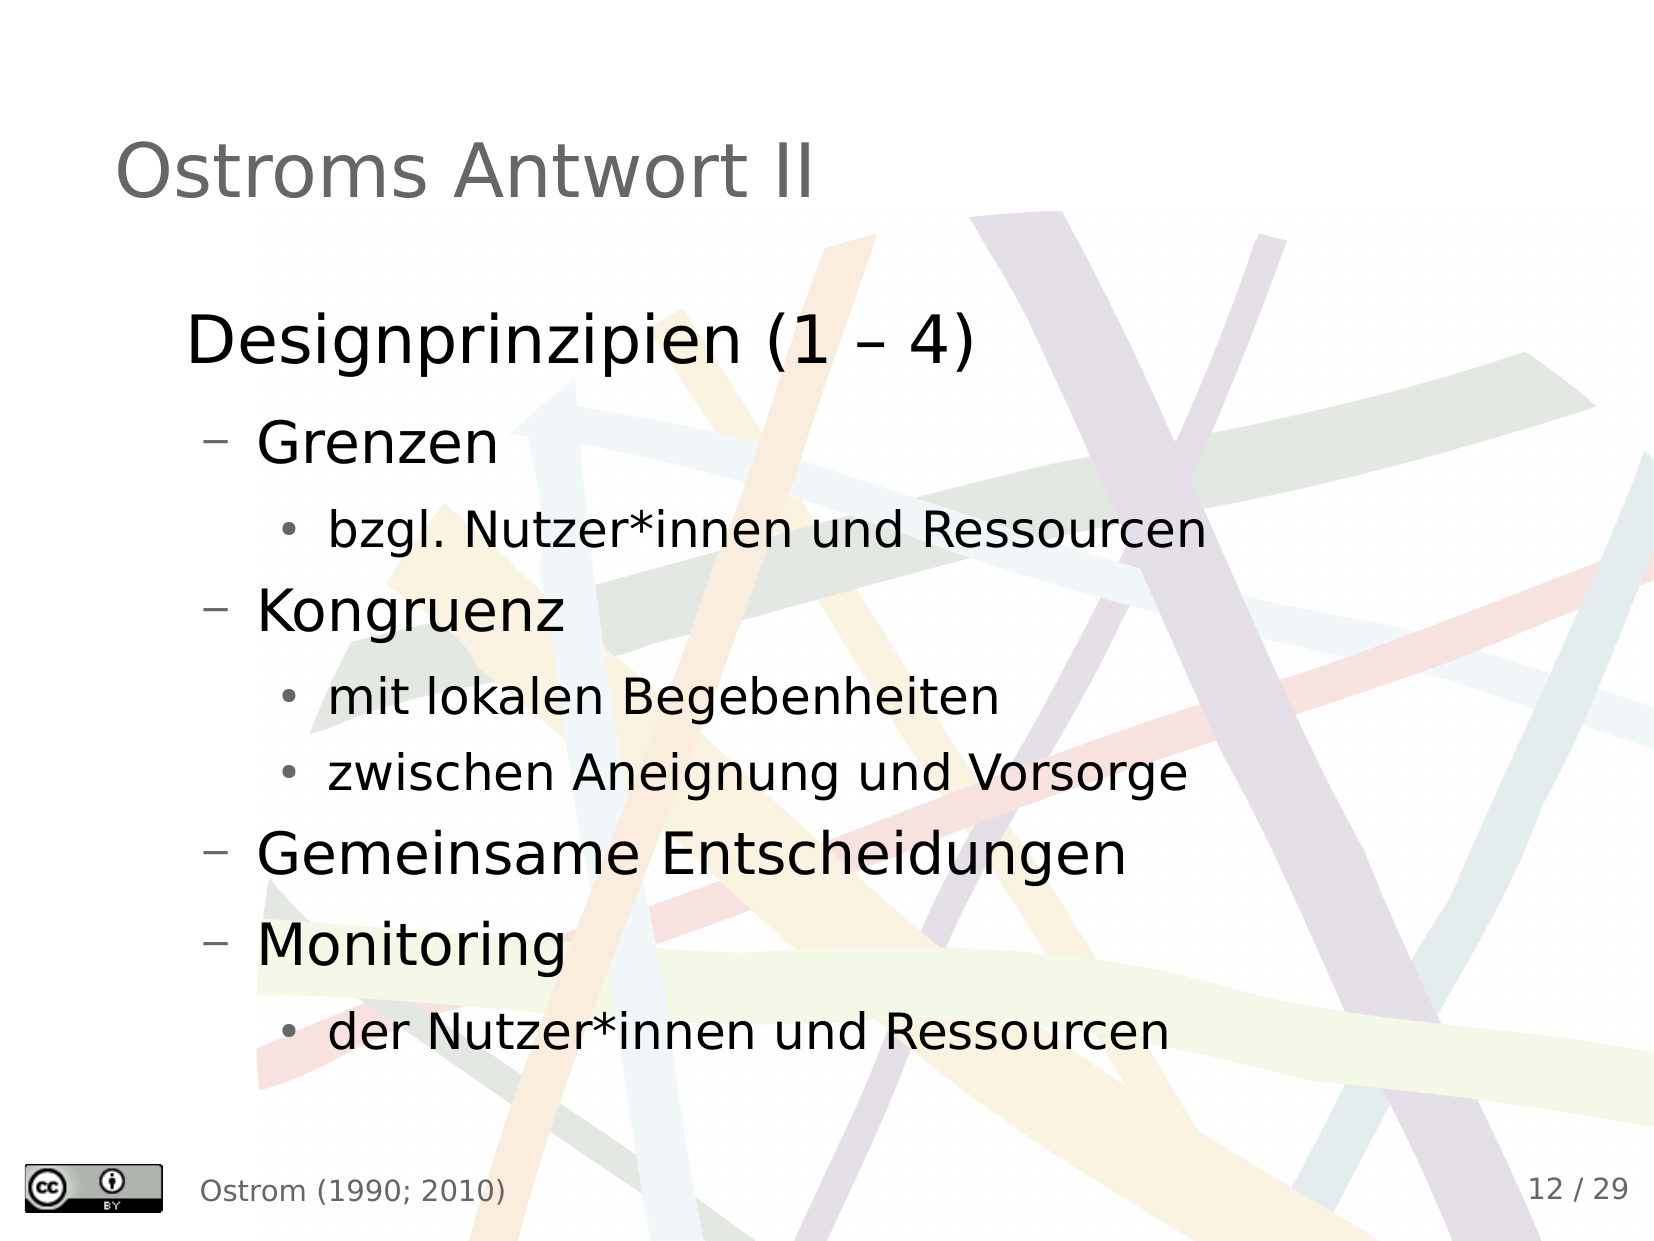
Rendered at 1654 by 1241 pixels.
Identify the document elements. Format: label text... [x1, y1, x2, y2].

text_box Ostrom (1990; 2010) [184, 1167, 1218, 1217]
list Designprinzipien (1 – 4) Grenzen bzgl. Nutzer*innen und Ressourcen Kongruenz mit lokalen Begebenheiten zwischen Aneignung und Vorsorge Gemeinsame Entscheidungen Monitoring der Nutzer*innen und Ressourcen [114, 302, 1539, 1102]
title Ostroms Antwort II [114, 73, 1539, 271]
picture [24, 1164, 163, 1213]
